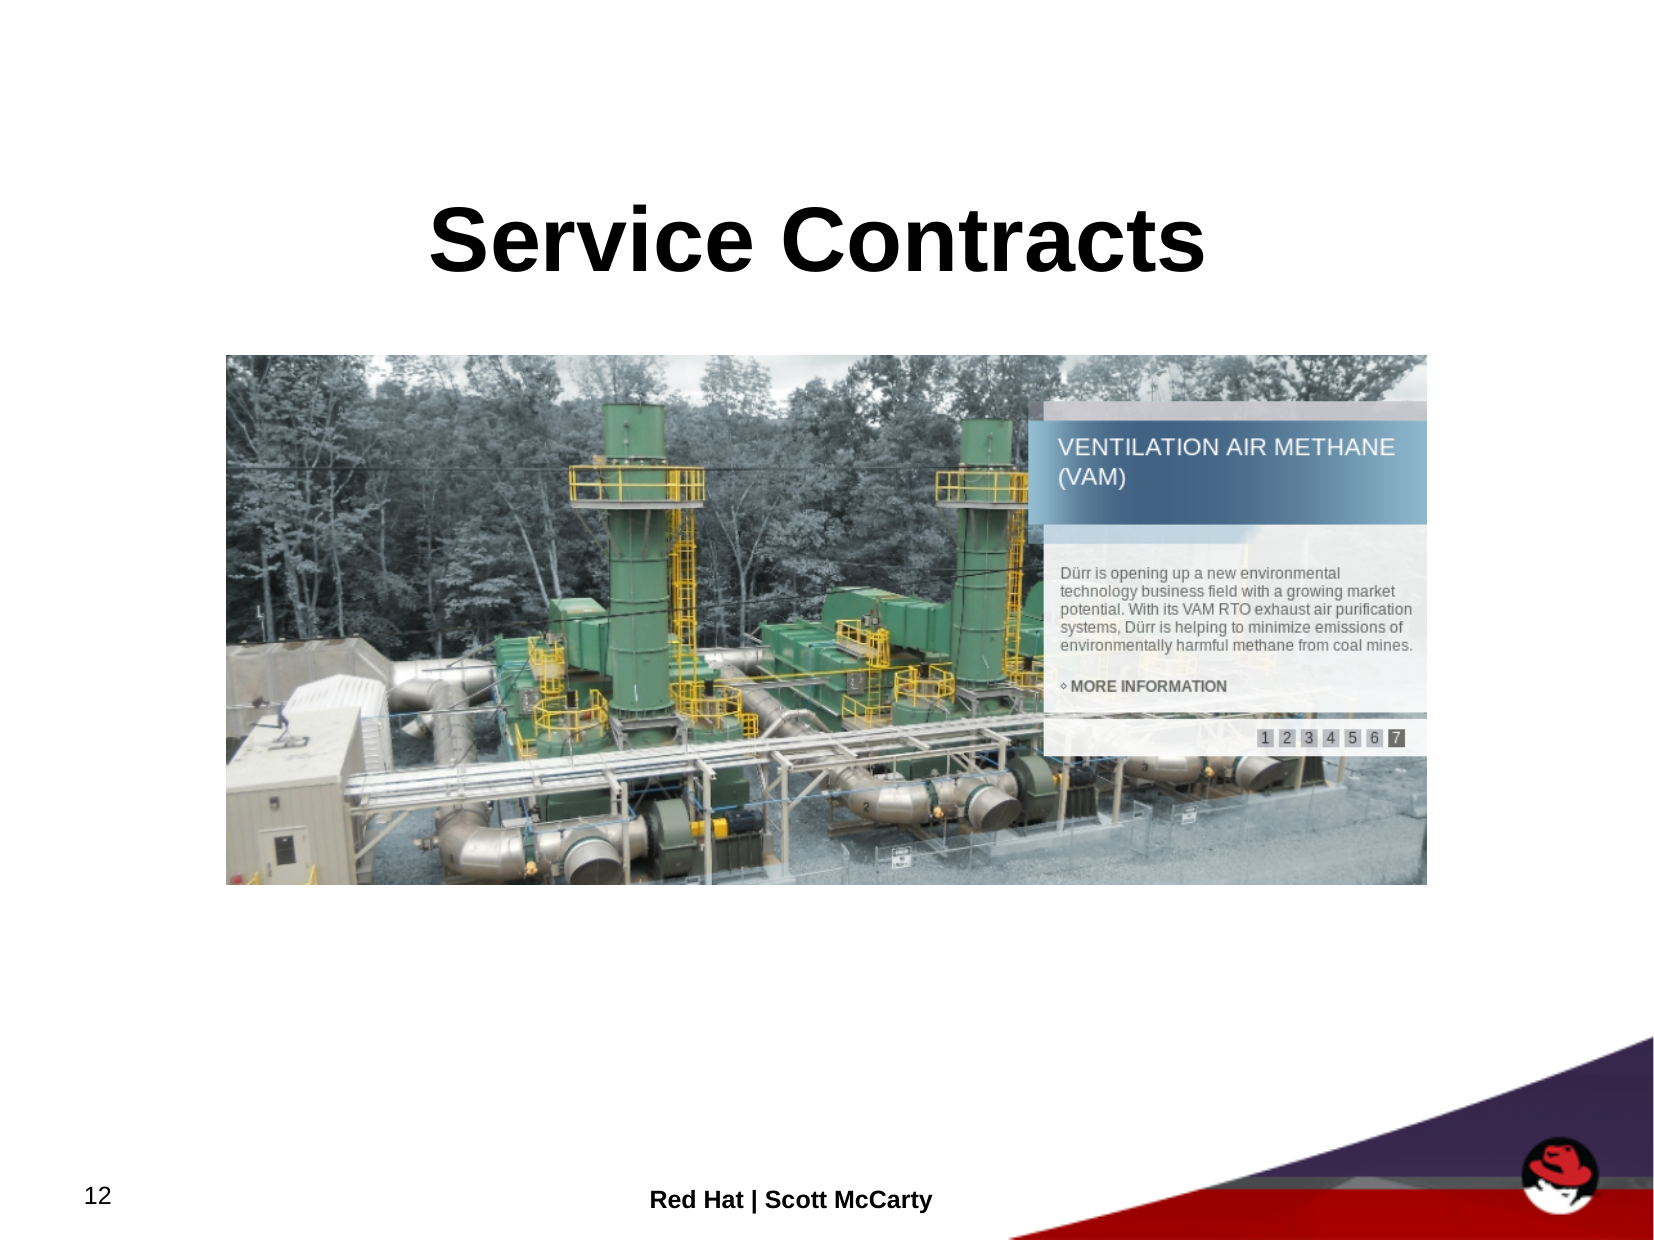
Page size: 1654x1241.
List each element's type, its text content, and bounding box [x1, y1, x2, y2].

text_box Service Contracts [414, 130, 1240, 266]
picture [226, 355, 1427, 885]
picture [1007, 1035, 1654, 1240]
